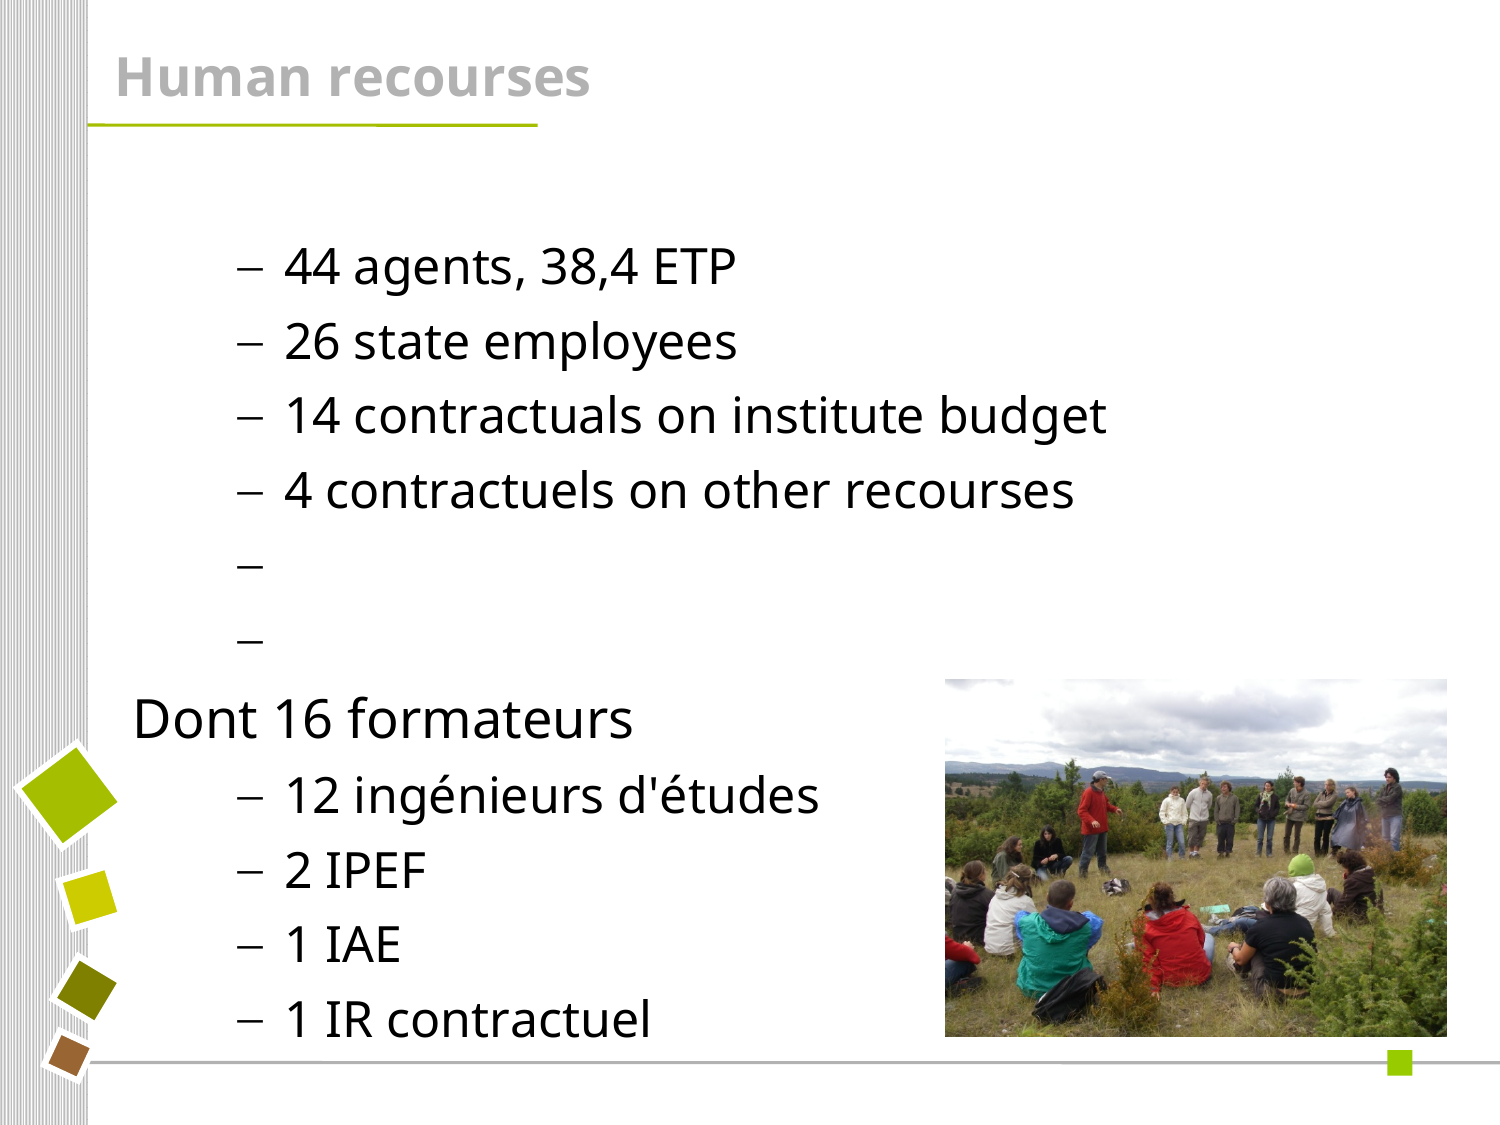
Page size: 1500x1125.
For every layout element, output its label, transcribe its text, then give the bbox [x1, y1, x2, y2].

text_box [1387, 1050, 1413, 1076]
text_box [0, 0, 123, 1125]
list 44 agents, 38,4 ETP 26 state employees 14 contractuals on institute budget 4 contractuels on other recourses Dont 16 formateurs 12 ingénieurs d'études 2 IPEF 1 IAE 1 IR contractuel [118, 147, 1447, 1061]
picture [945, 679, 1447, 1037]
title Human recourses [99, 24, 1034, 126]
